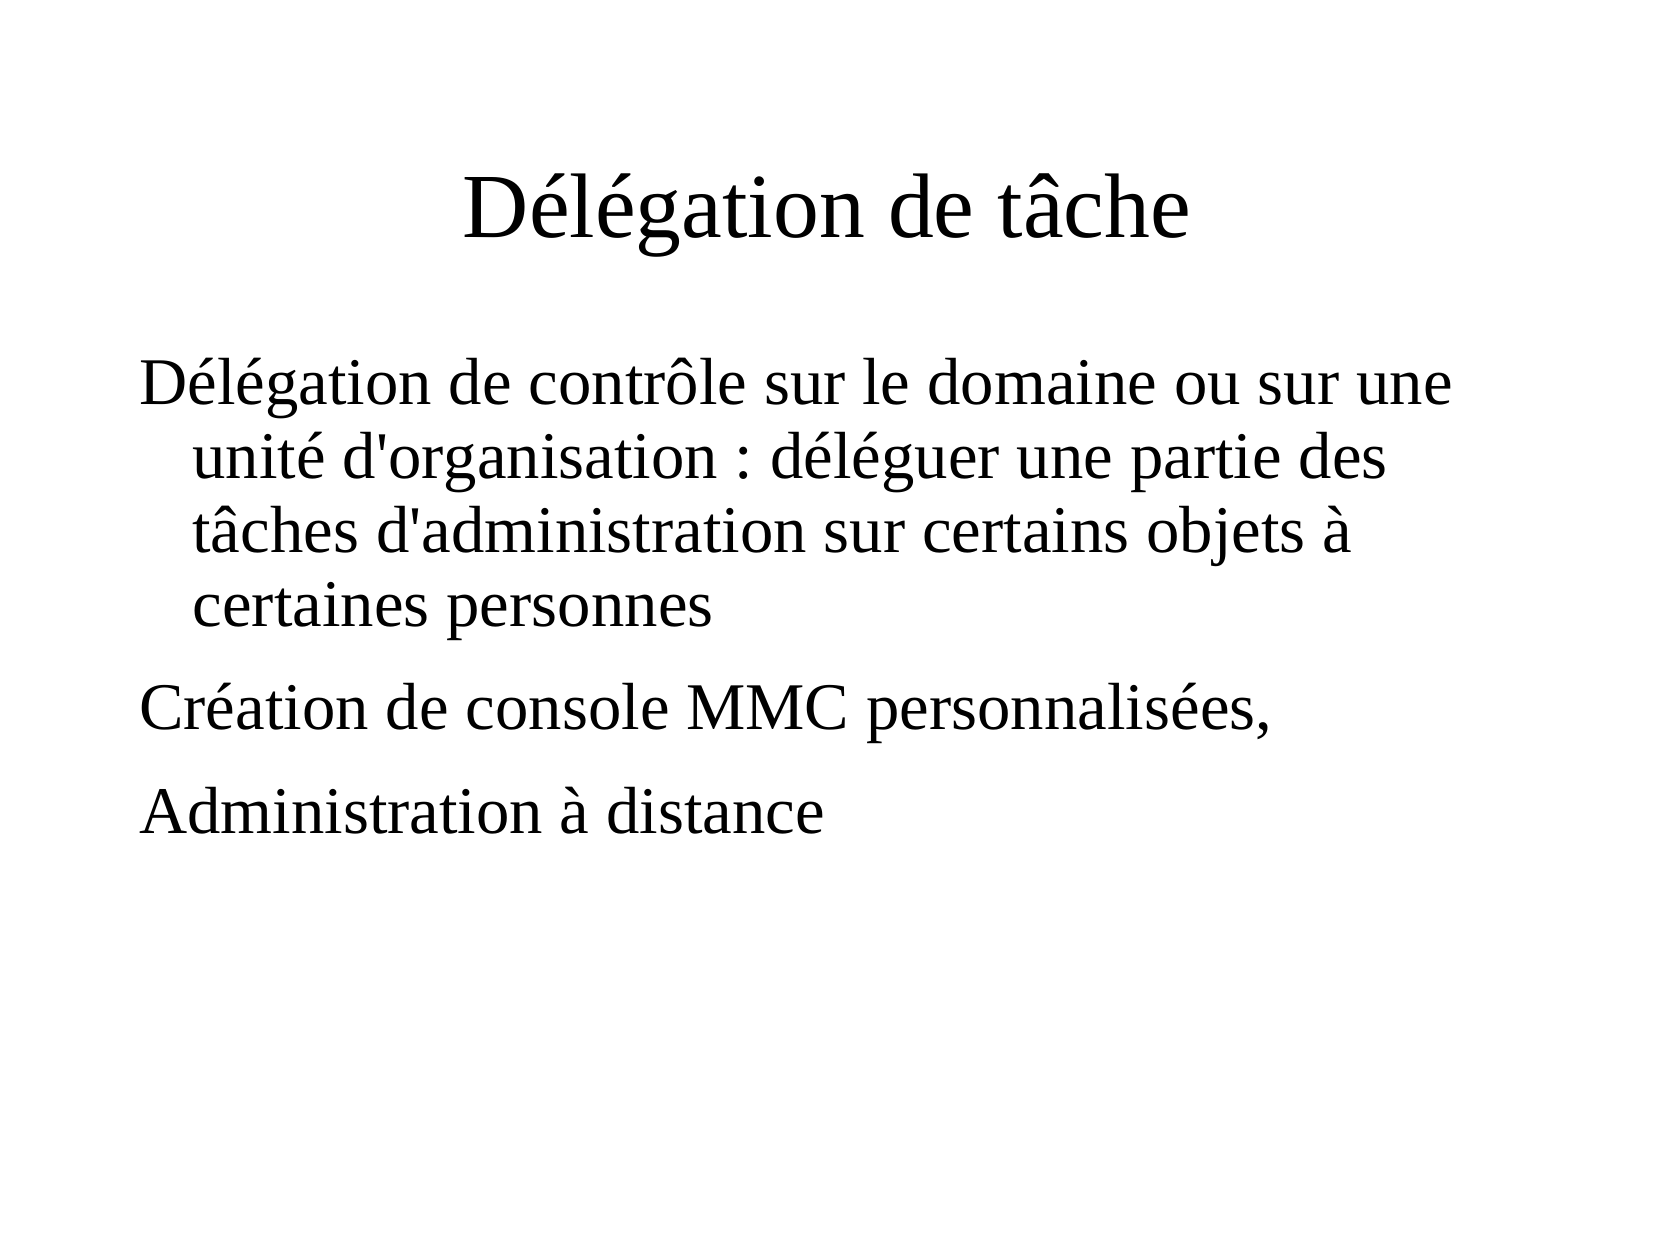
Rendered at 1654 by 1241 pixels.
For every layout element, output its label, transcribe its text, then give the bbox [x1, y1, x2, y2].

list Délégation de contrôle sur le domaine ou sur une unité d'organisation : déléguer une partie des tâches d'administration sur certains objets à certaines personnes Création de console MMC personnalisées, Administration à distance [121, 344, 1534, 1127]
title Délégation de tâche [121, 102, 1534, 311]
